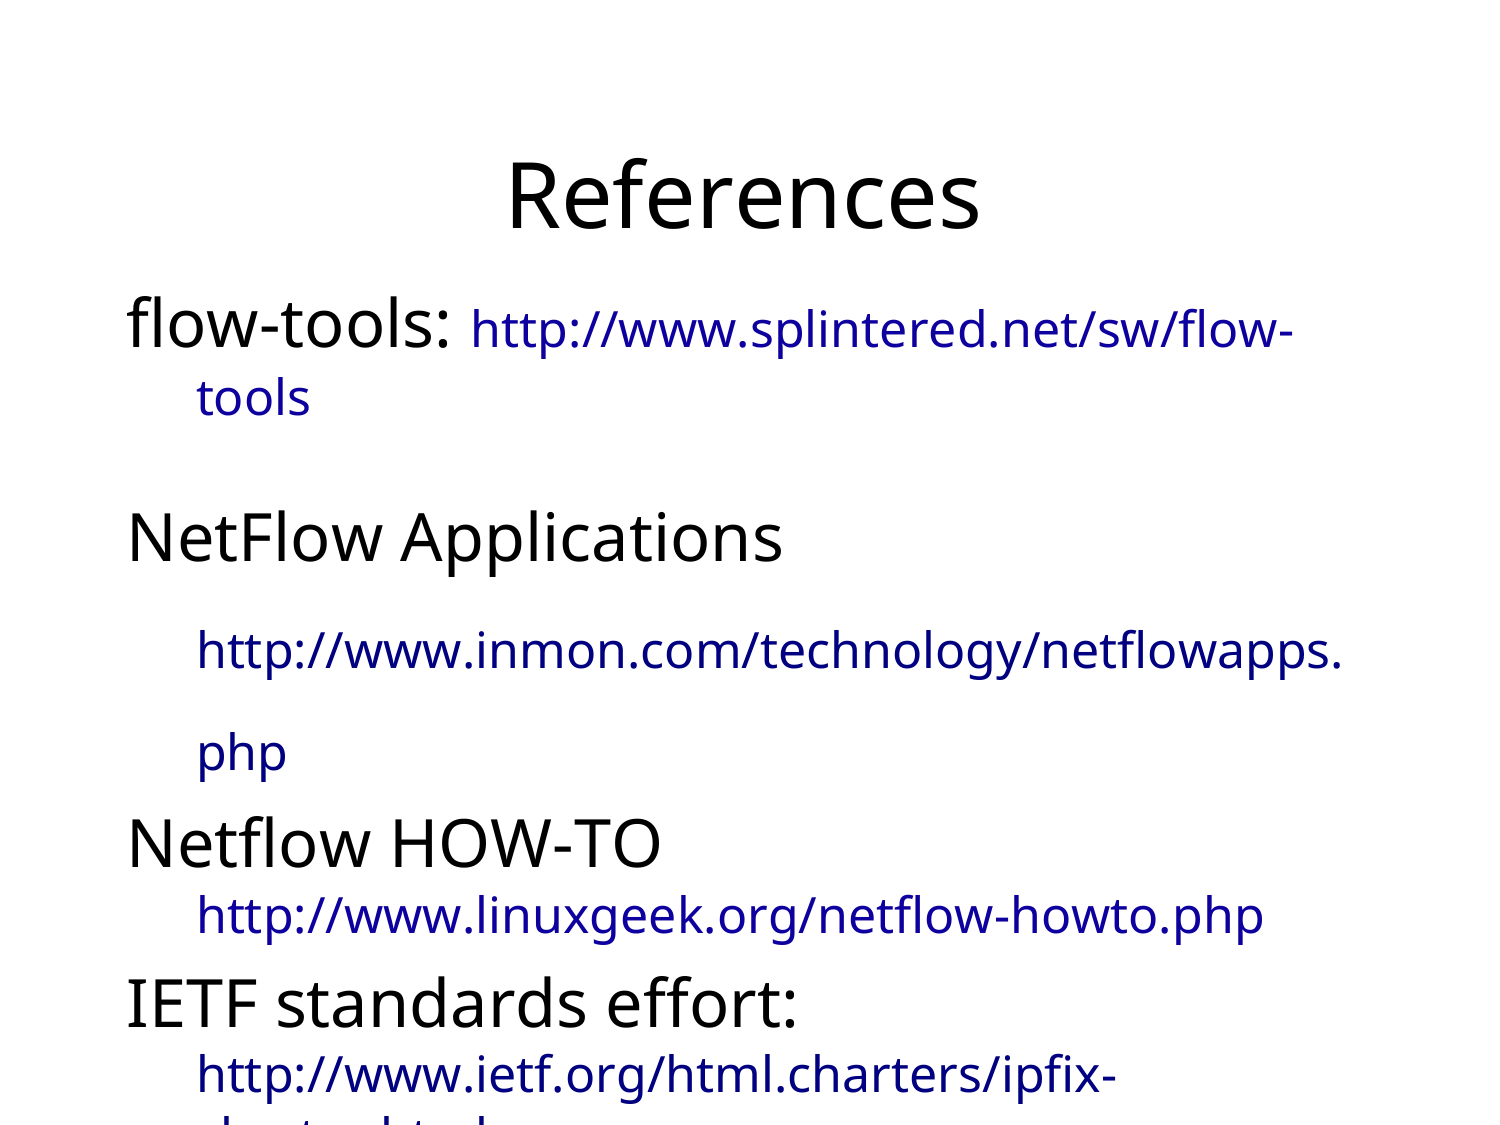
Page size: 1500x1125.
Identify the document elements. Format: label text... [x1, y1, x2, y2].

list flow-tools: http://www.splintered.net/sw/flow-tools NetFlow Applications http://www.inmon.com/technology/netflowapps.php Netflow HOW-TO http://www.linuxgeek.org/netflow-howto.php IETF standards effort: http://www.ietf.org/html.charters/ipfix-charter.html [112, 271, 1388, 1075]
title References [112, 62, 1388, 271]
